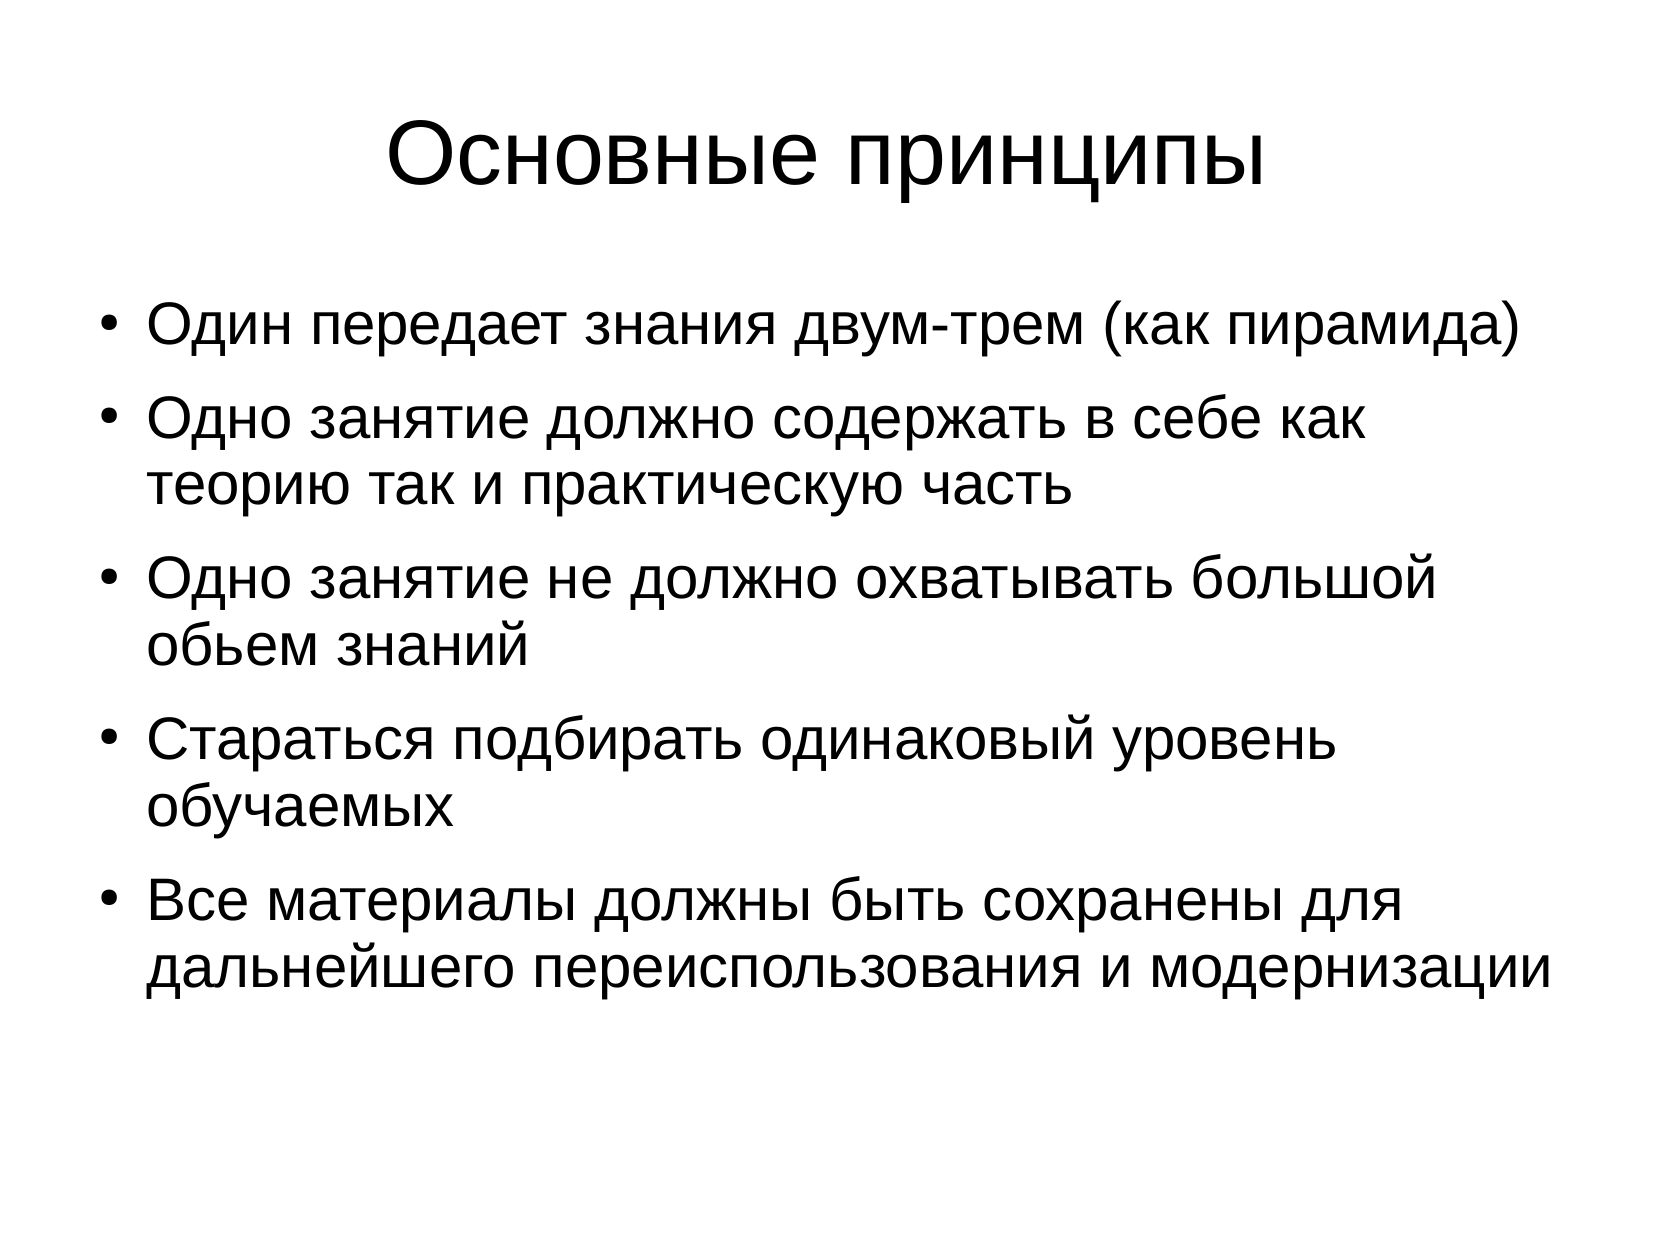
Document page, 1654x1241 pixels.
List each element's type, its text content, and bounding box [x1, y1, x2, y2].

list Один передает знания двум-трем (как пирамида) Одно занятие должно содержать в себе как теорию так и практическую часть Одно занятие не должно охватывать большой обьем знаний Стараться подбирать одинаковый уровень обучаемых Все материалы должны быть сохранены для дальнейшего переиспользования и модернизации [82, 290, 1571, 1010]
title Основные принципы [82, 49, 1571, 257]
